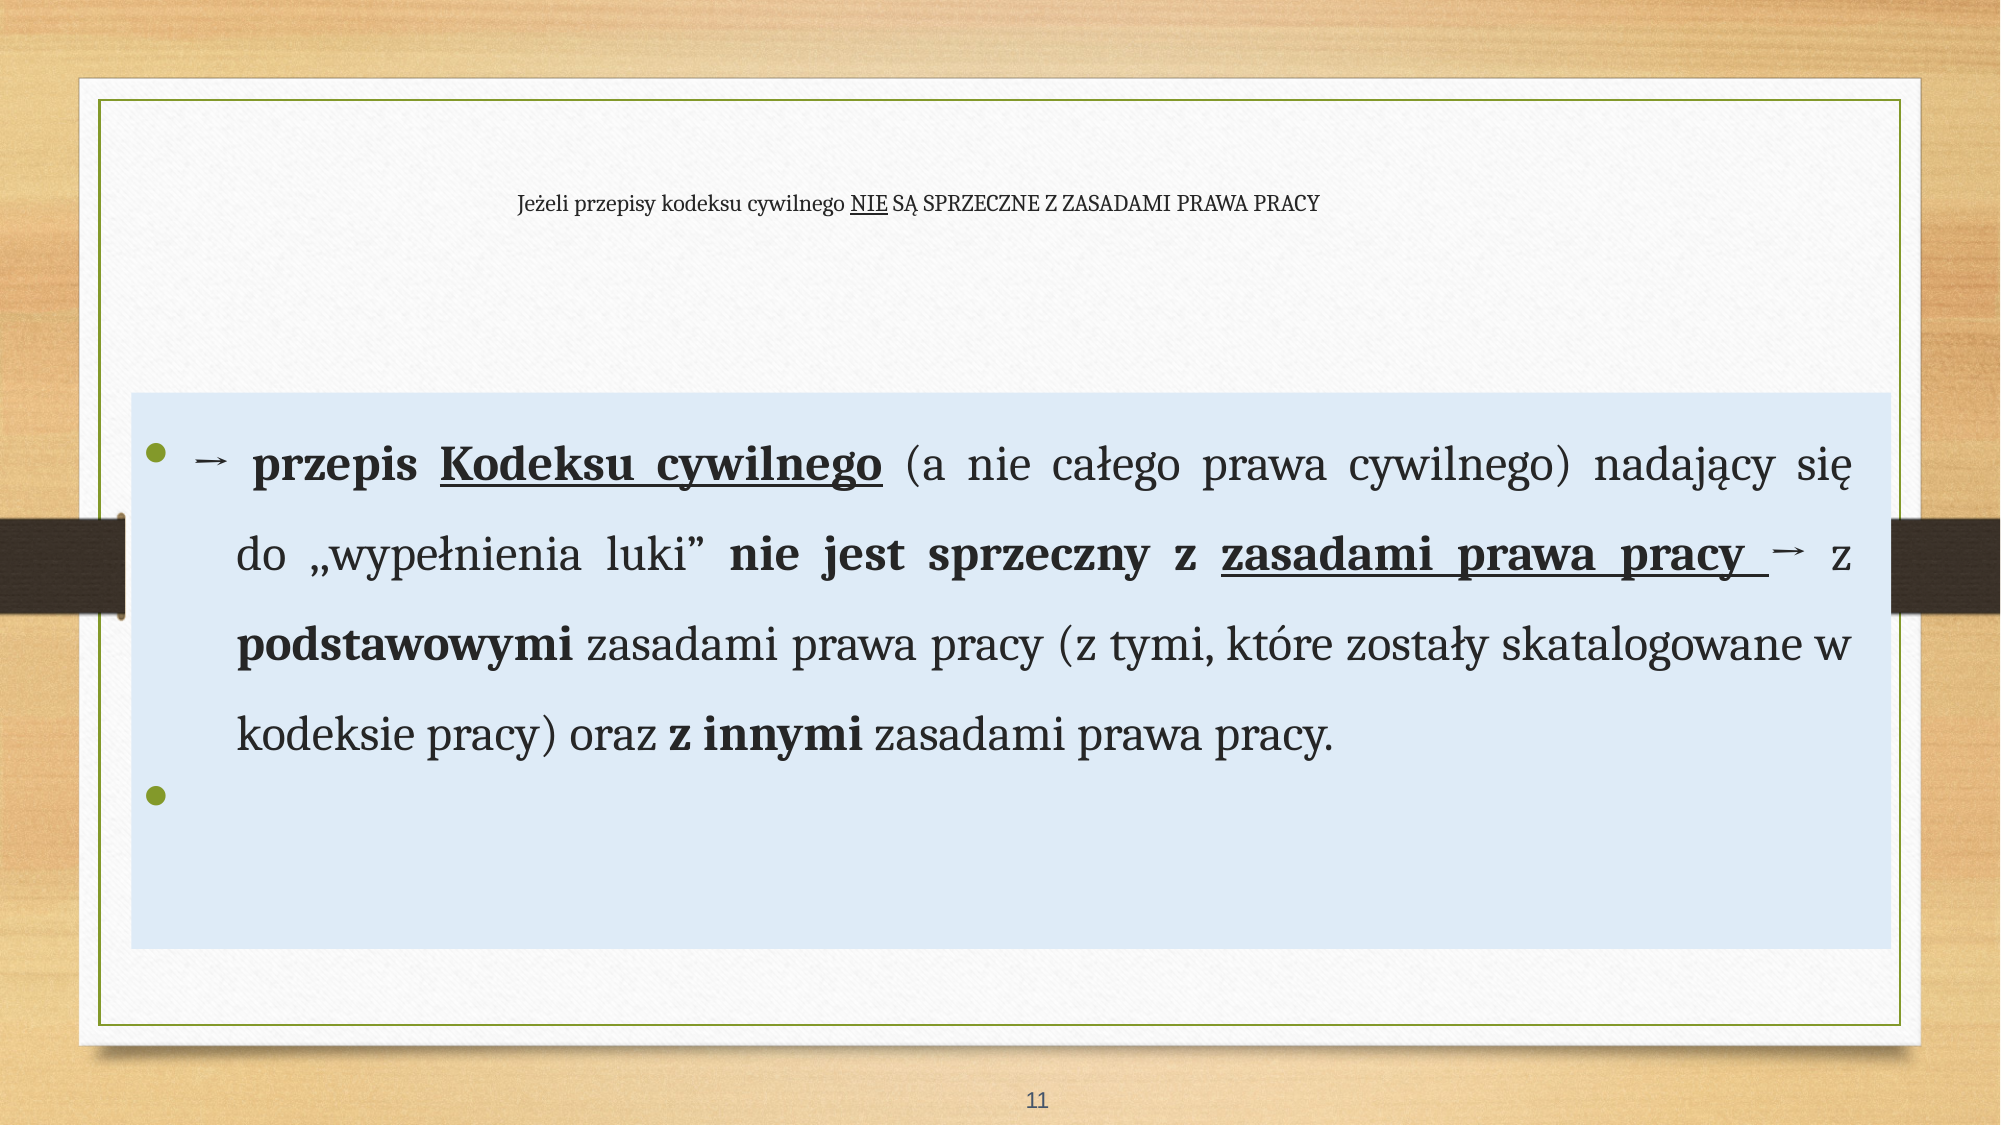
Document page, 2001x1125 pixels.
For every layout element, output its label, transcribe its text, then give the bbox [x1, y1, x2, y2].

title Jeżeli przepisy kodeksu cywilnego NIE SĄ SPRZECZNE Z ZASADAMI PRAWA PRACY [324, 35, 1513, 240]
list → przepis Kodeksu cywilnego (a nie całego prawa cywilnego) nadający się do ,,wypełnienia luki” nie jest sprzeczny z zasadami prawa pracy → z podstawowymi zasadami prawa pracy (z tymi, które zostały skatalogowane w kodeksie pracy) oraz z innymi zasadami prawa pracy. [131, 392, 1892, 949]
text_box ‹#› [1025, 1075, 1123, 1114]
